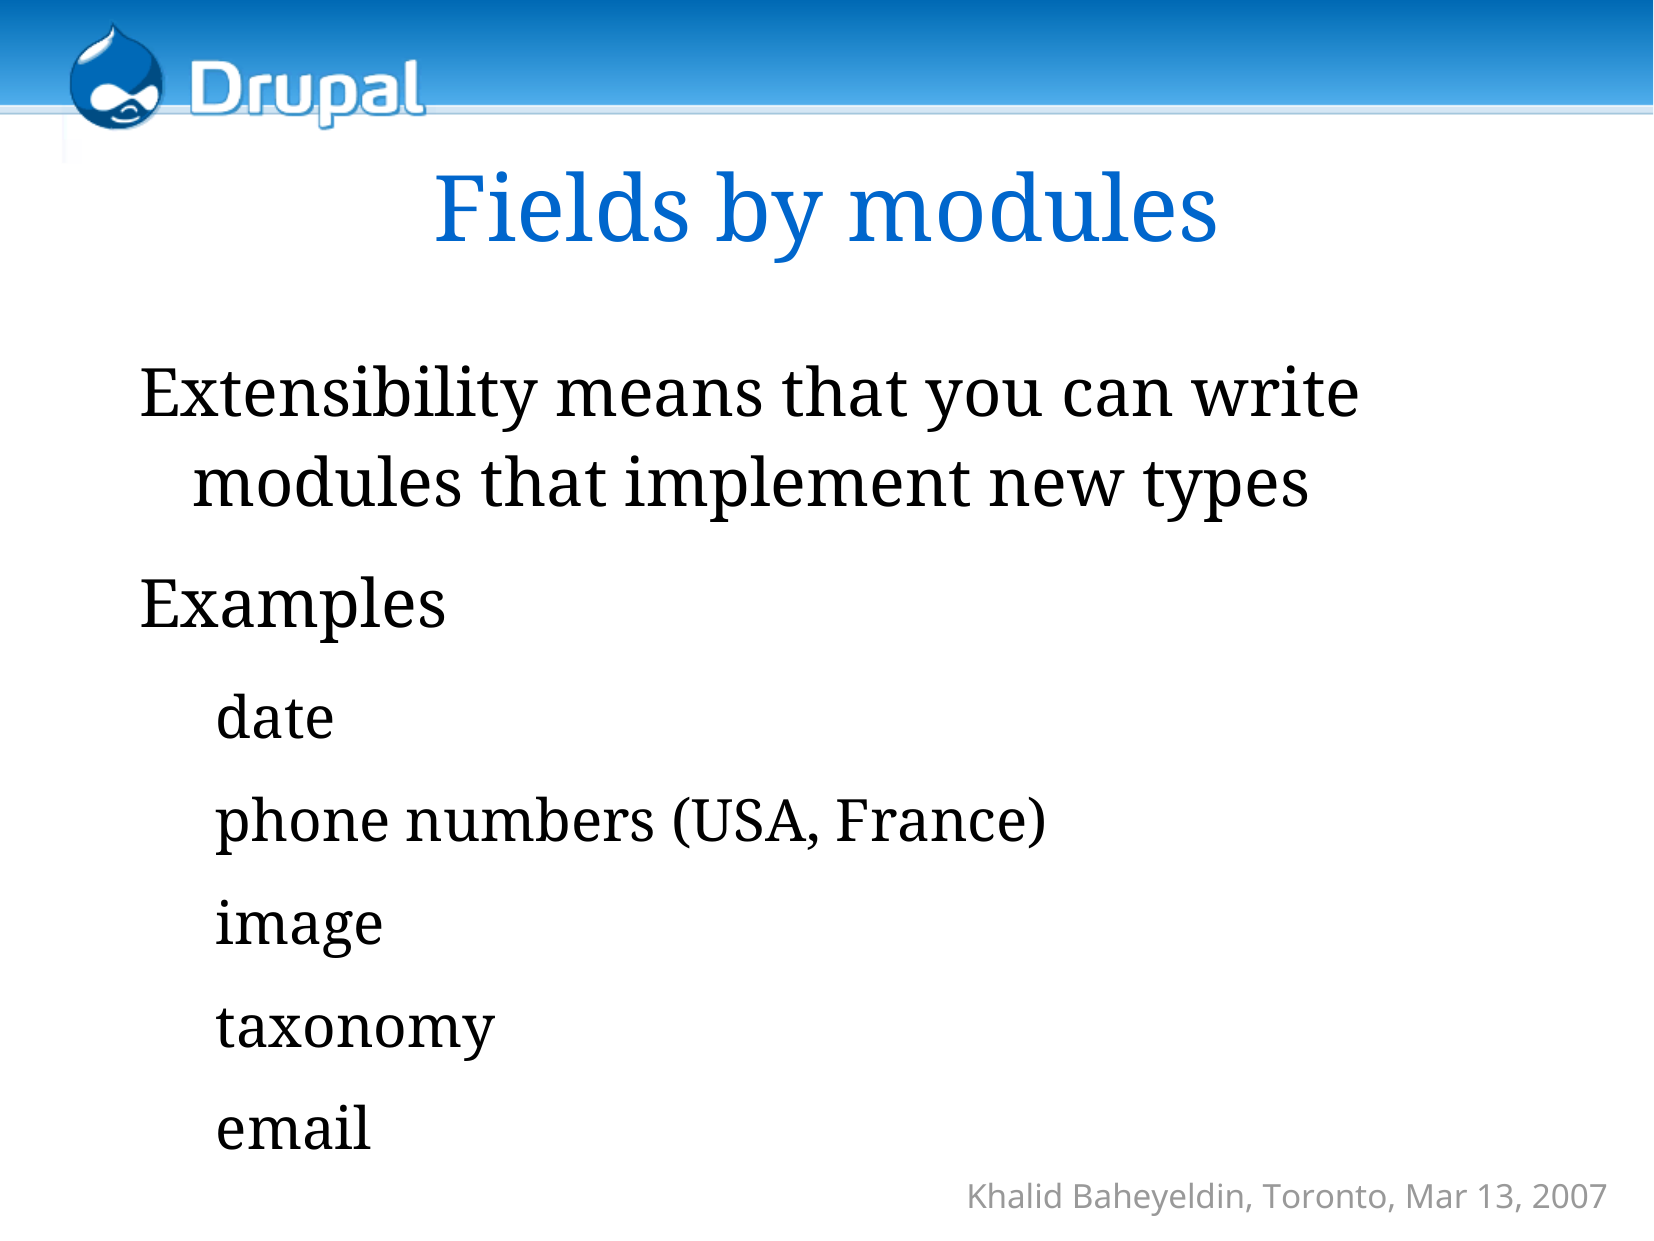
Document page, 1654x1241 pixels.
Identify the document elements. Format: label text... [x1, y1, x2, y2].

list Extensibility means that you can write modules that implement new types Examples date phone numbers (USA, France) image taxonomy email [121, 344, 1533, 1127]
title Fields by modules [121, 102, 1533, 311]
picture [0, 0, 1654, 1241]
